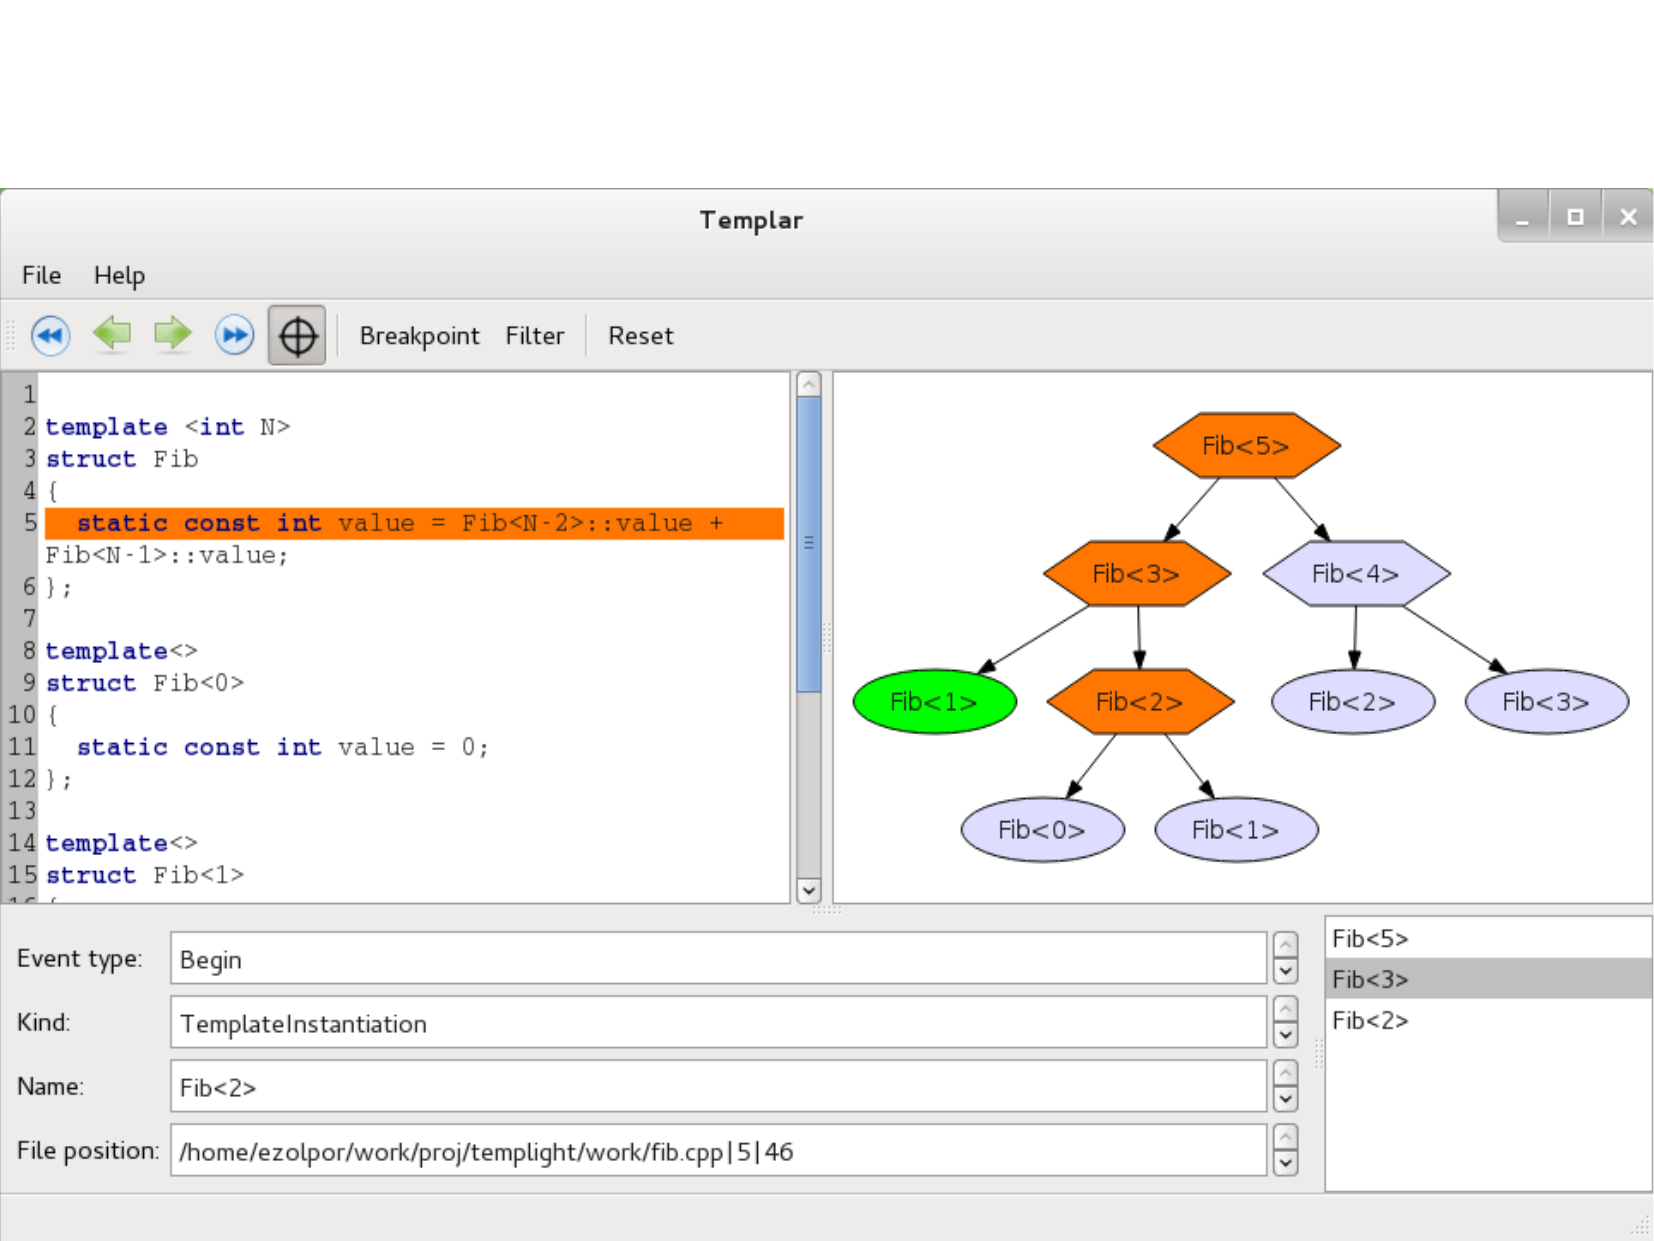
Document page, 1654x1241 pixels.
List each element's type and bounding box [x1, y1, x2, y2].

picture [0, 188, 1654, 1241]
